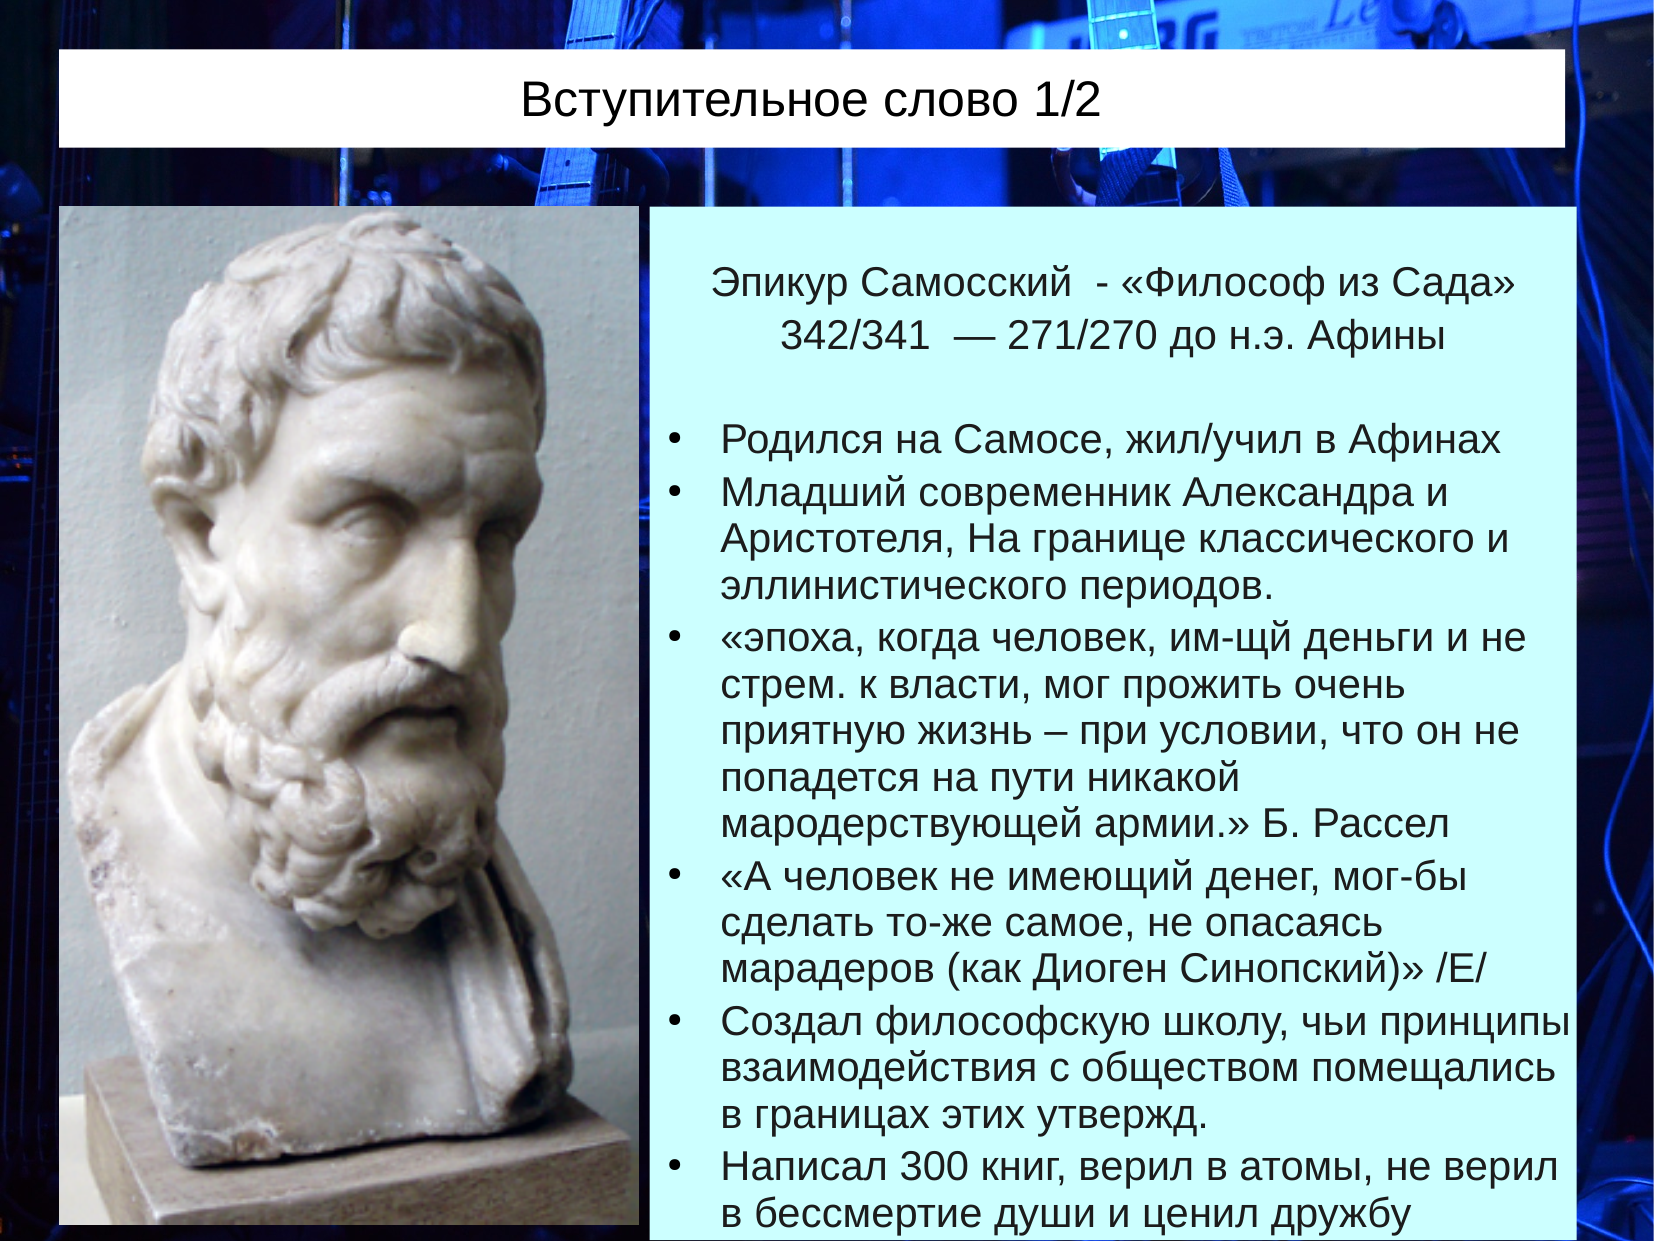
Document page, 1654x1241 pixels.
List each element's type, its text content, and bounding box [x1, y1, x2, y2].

title Вступительное слово 1/2 [59, 49, 1566, 148]
list Эпикур Самосский - «Философ из Сада» 342/341 — 271/270 до н.э. Афины Родился на Самосе, жил/учил в Афинах Младший современник Александра и Аристотеля, На границе классического и эллинистического периодов. «эпоха, когда человек, им-щй деньги и не стрем. к власти, мог прожить очень приятную жизнь – при условии, что он не попадется на пути никакой мародерствующей армии.» Б. Рассел «А человек не имеющий денег, мог-бы сделать то-же самое, не опасаясь марадеров (как Диоген Синопский)» /Е/ Создал философскую школу, чьи принципы взаимодействия с обществом помещались в границах этих утвержд. Написал 300 книг, верил в атомы, не верил в бессмертие души и ценил дружбу [649, 206, 1577, 1241]
picture [0, 0, 1654, 1241]
